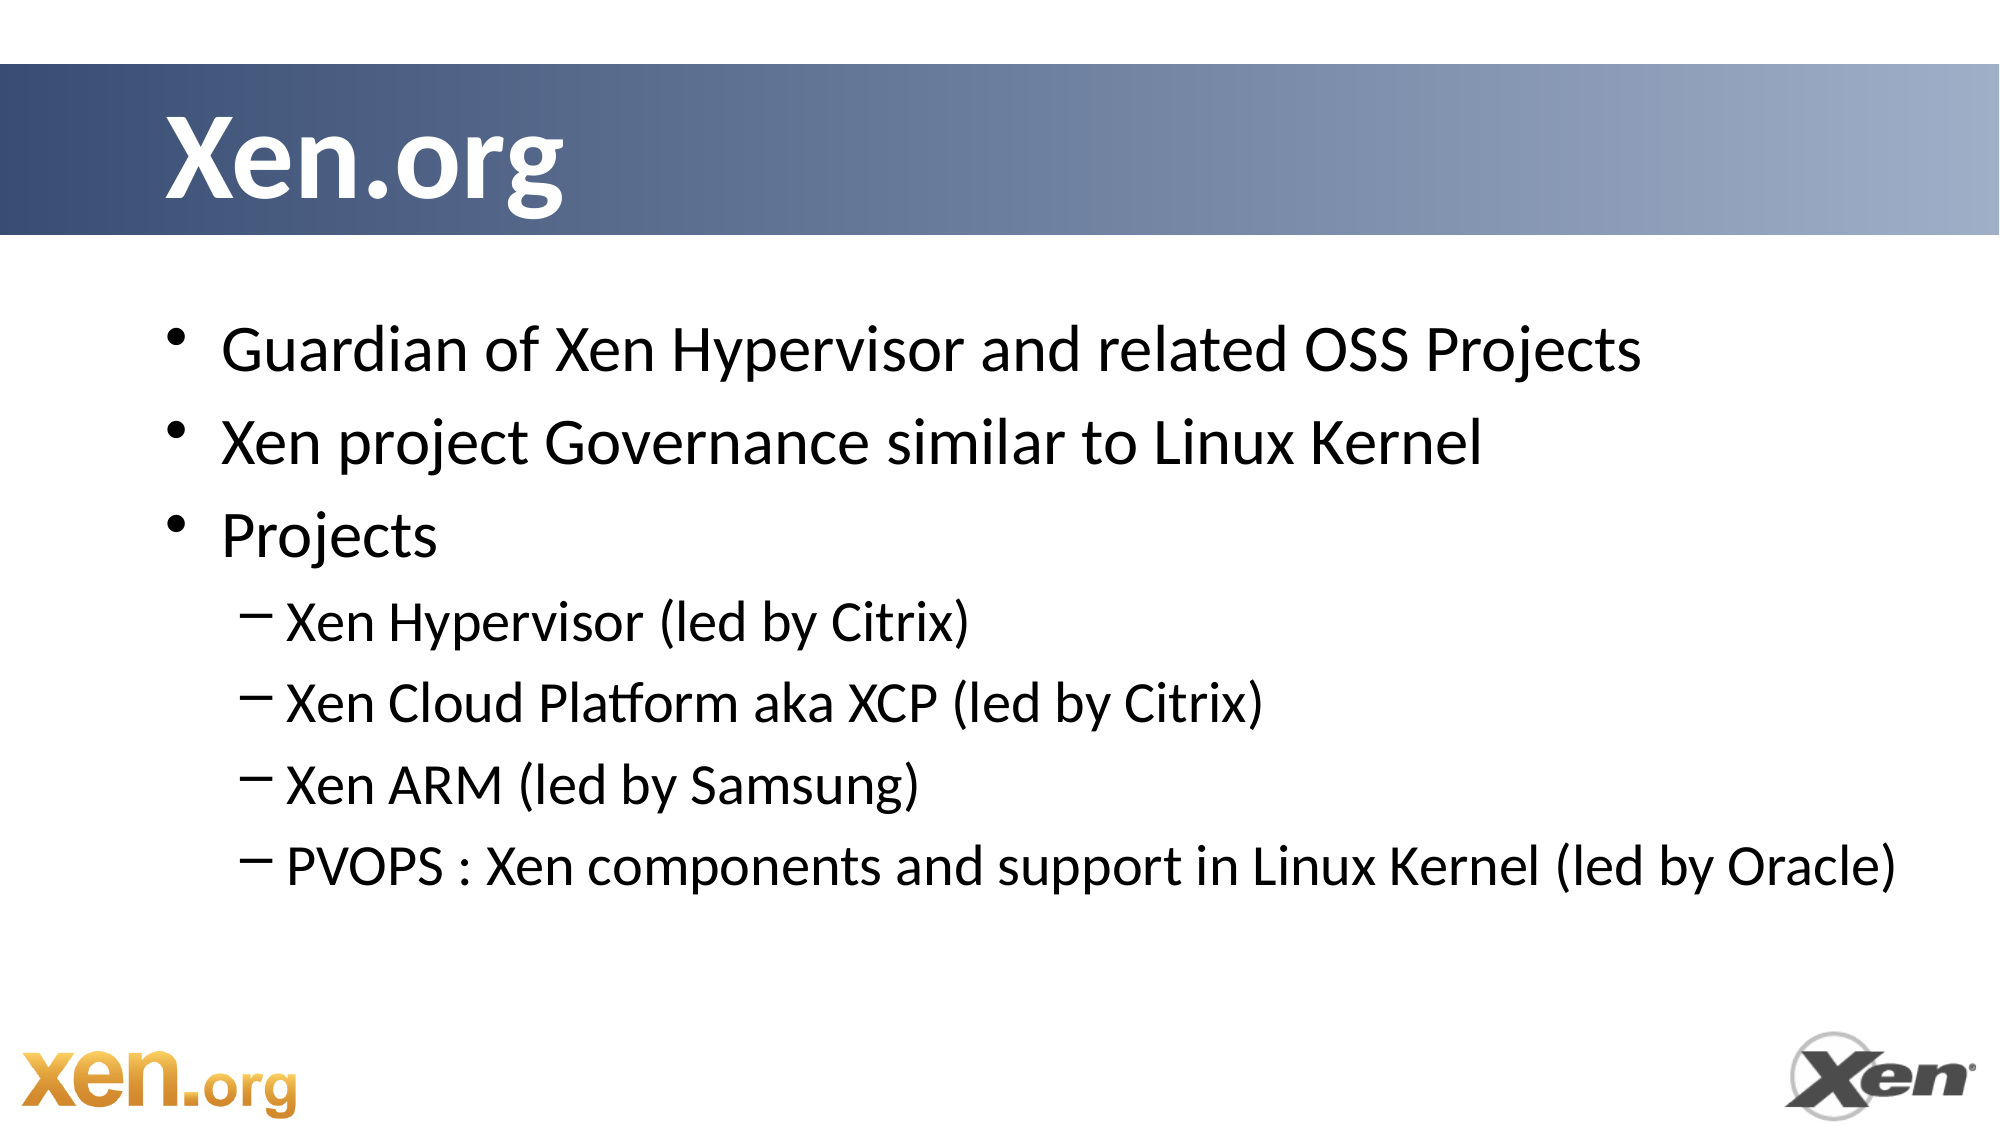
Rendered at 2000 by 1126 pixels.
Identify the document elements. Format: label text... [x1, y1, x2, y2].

title Xen.org [150, 54, 1850, 243]
table_cell Dom0 OS: CentOS, Debian, Fedora, NetBSD, OpenSuse, RHEL 5.x, Solaris 11, … [1779, 1030, 1989, 1126]
list Guardian of Xen Hypervisor and related OSS Projects Xen project Governance similar to Linux Kernel Projects Xen Hypervisor (led by Citrix) Xen Cloud Platform aka XCP (led by Citrix) Xen ARM (led by Samsung) PVOPS : Xen components and support in Linux Kernel (led by Oracle) [149, 296, 1961, 973]
picture [19, 1051, 303, 1123]
